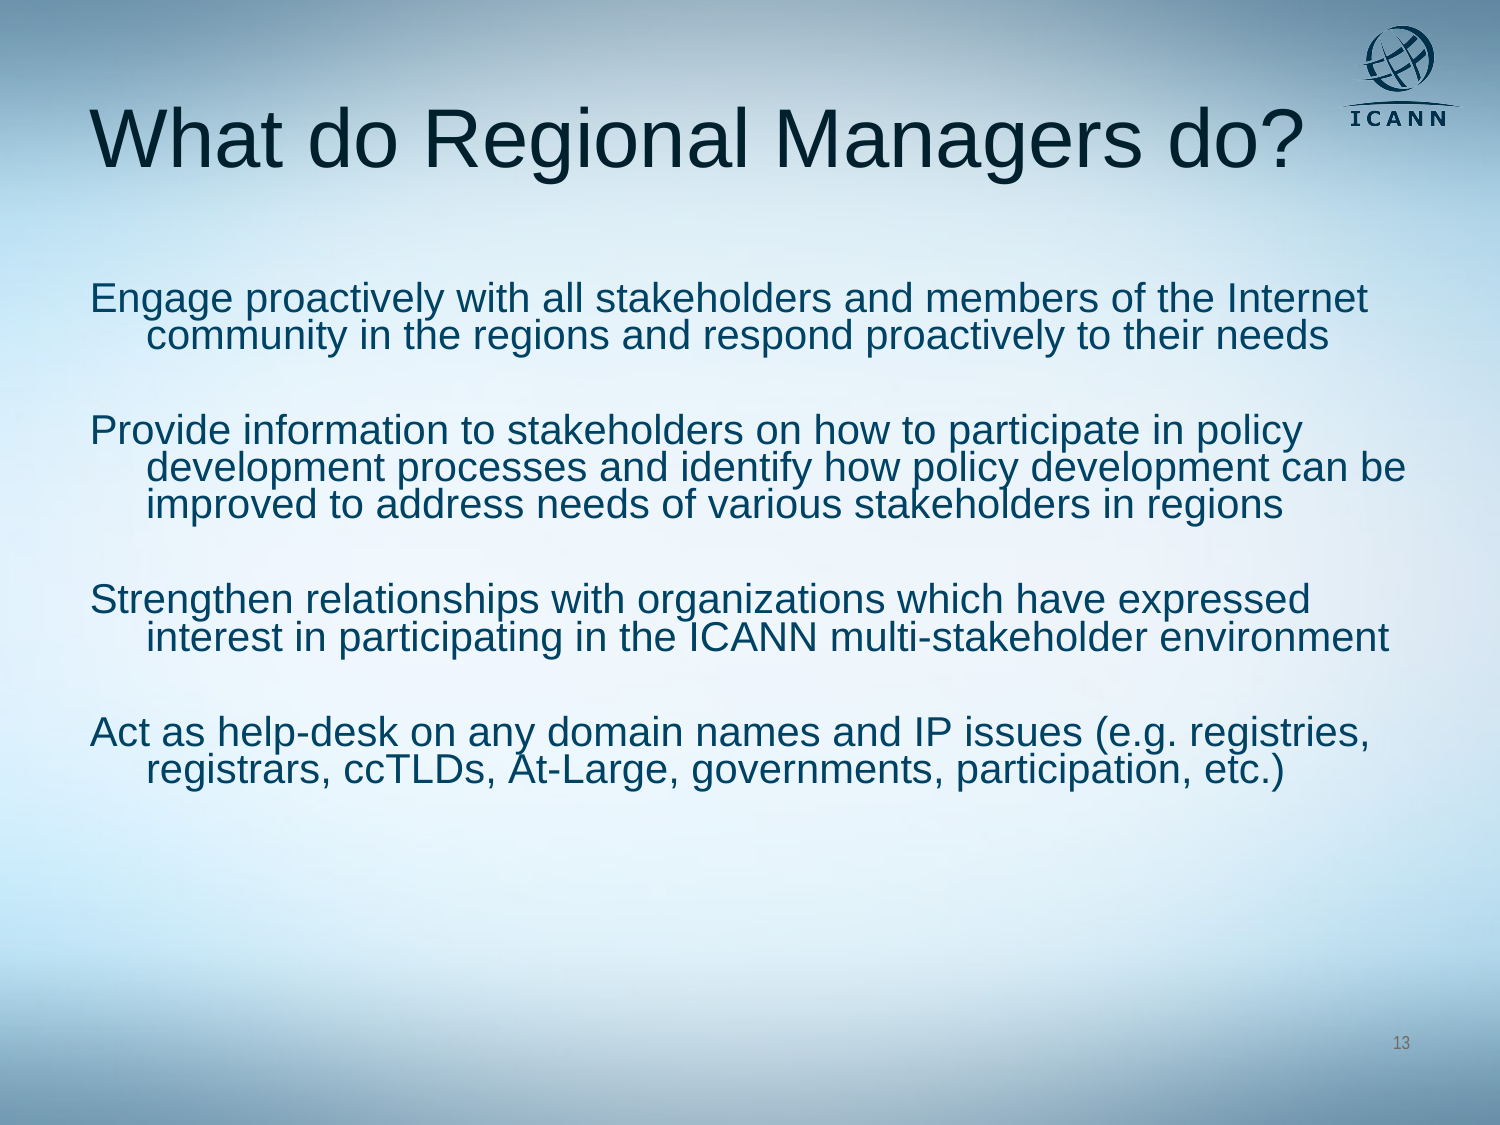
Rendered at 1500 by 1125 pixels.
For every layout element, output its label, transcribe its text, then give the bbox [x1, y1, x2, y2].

title What do Regional Managers do? [75, 45, 1426, 233]
list Engage proactively with all stakeholders and members of the Internet community in the regions and respond proactively to their needs Provide information to stakeholders on how to participate in policy development processes and identify how policy development can be improved to address needs of various stakeholders in regions Strengthen relationships with organizations which have expressed interest in participating in the ICANN multi-stakeholder environment Act as help-desk on any domain names and IP issues (e.g. registries, registrars, ccTLDs, At-Large, governments, participation, etc.) [75, 275, 1426, 1014]
picture [0, 0, 1500, 1125]
